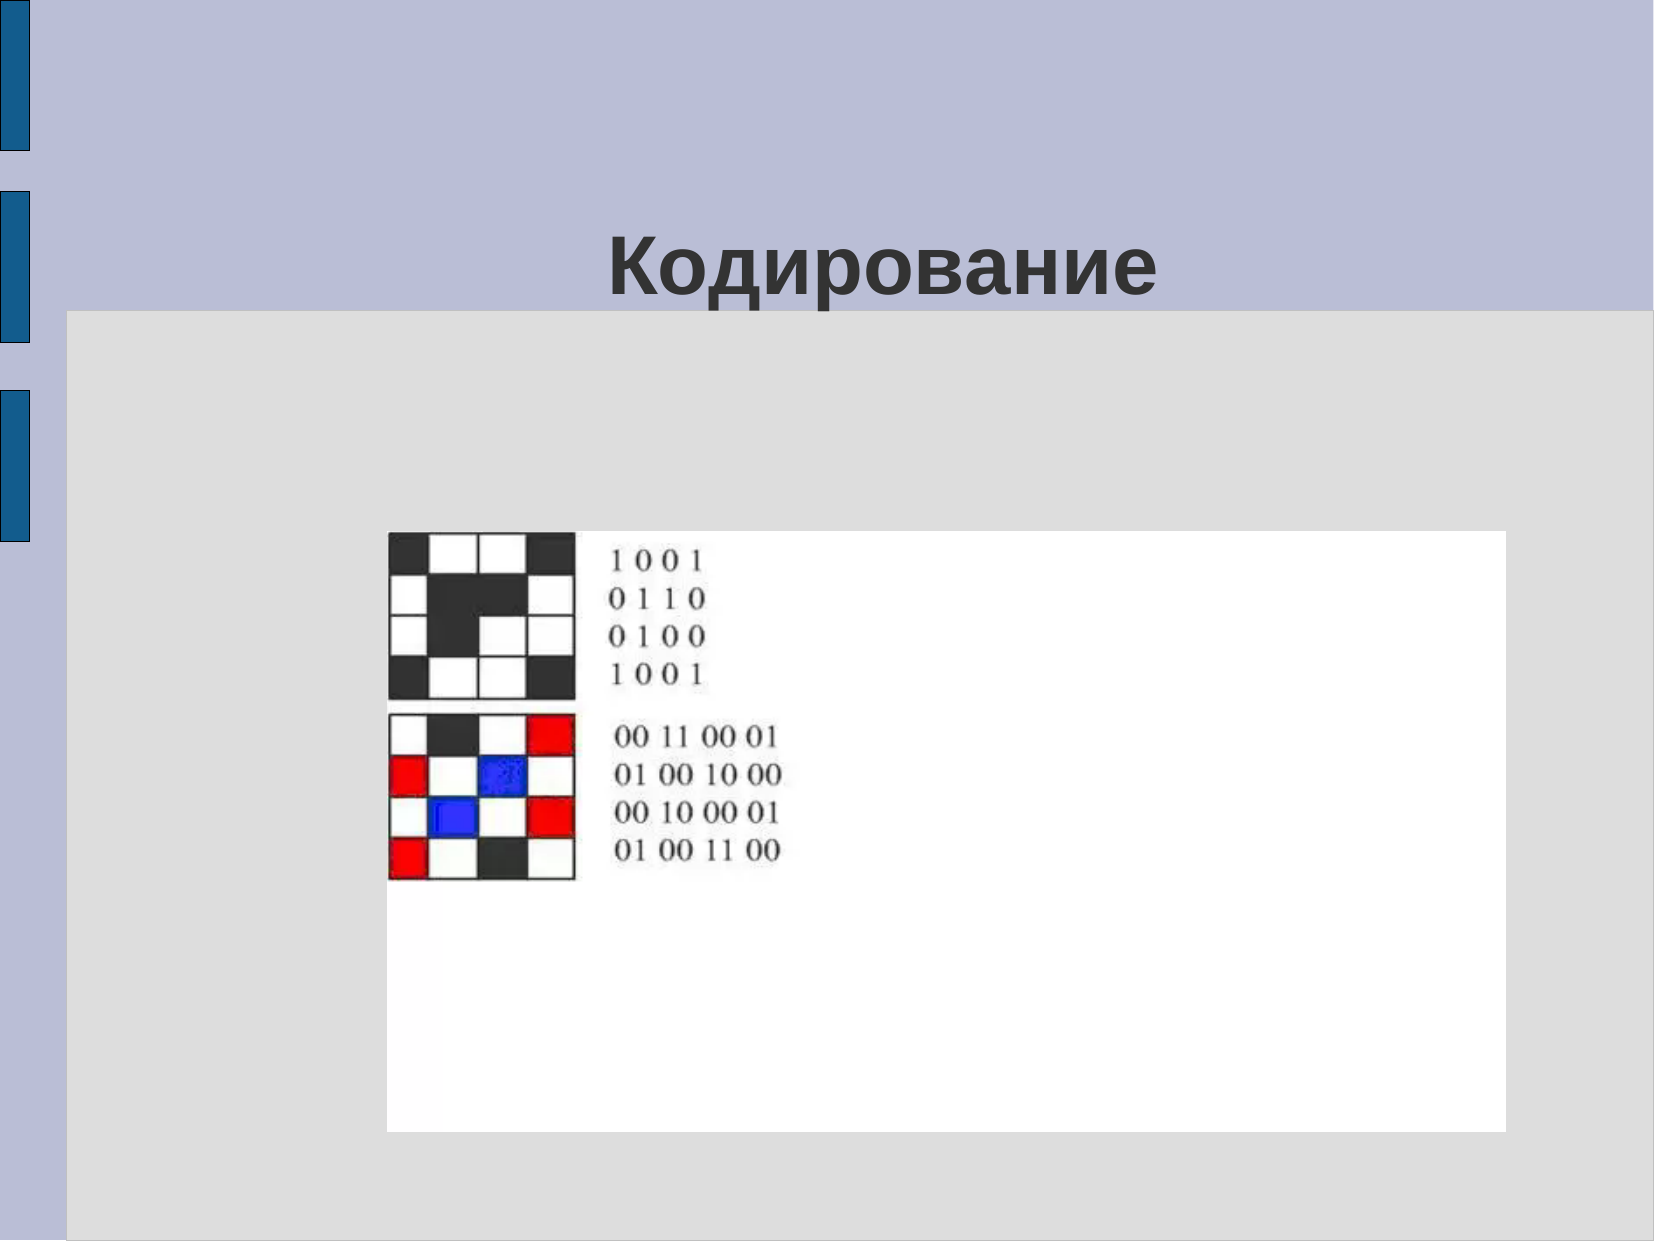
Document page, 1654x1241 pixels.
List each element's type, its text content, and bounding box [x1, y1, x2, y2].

title Кодирование [177, 58, 1590, 473]
picture [387, 531, 1506, 1132]
